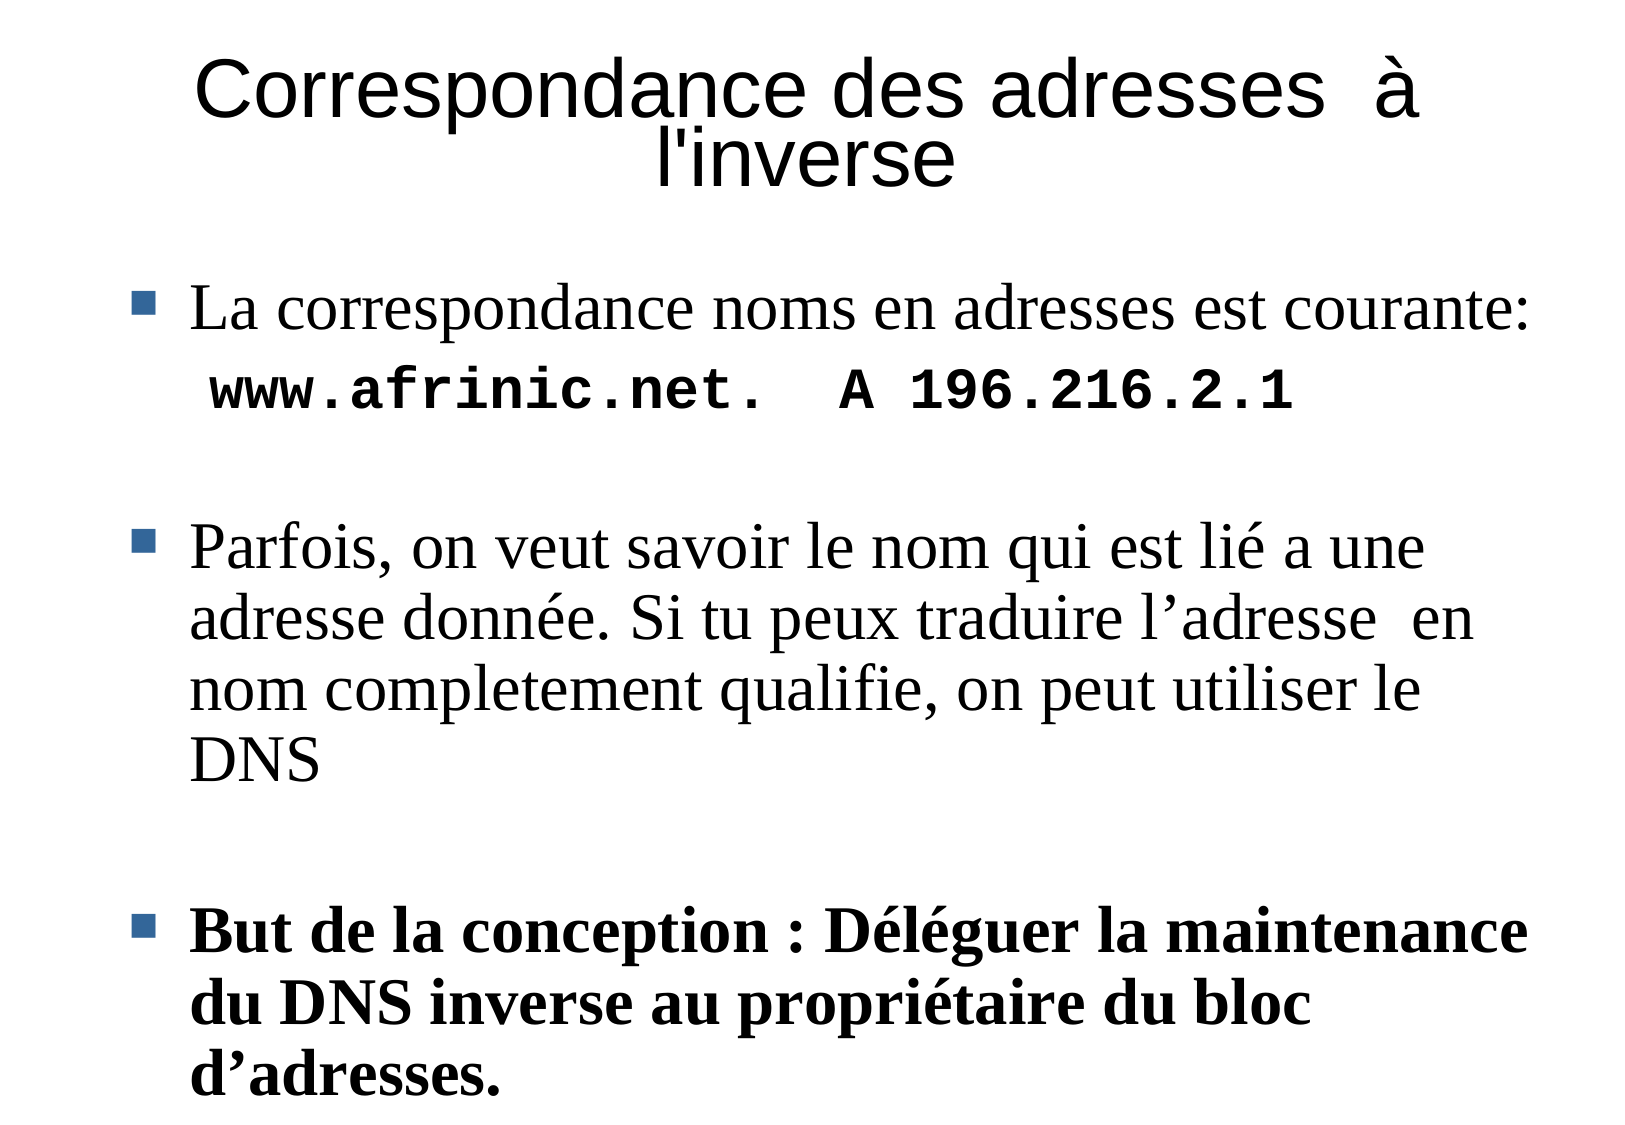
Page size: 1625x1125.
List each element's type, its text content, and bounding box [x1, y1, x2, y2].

text_box Correspondance des adresses à l'inverse [32, 54, 1581, 208]
text_box La correspondance noms en adresses est courante: www.afrinic.net. A 196.216.2.1 Parfois, on veut savoir le nom qui est lié a une adresse donnée. Si tu peux traduire l’adresse en nom completement qualifie, on peut utiliser le DNS But de la conception : Déléguer la maintenance du DNS inverse au propriétaire du bloc d’adresses. [119, 262, 1584, 1118]
